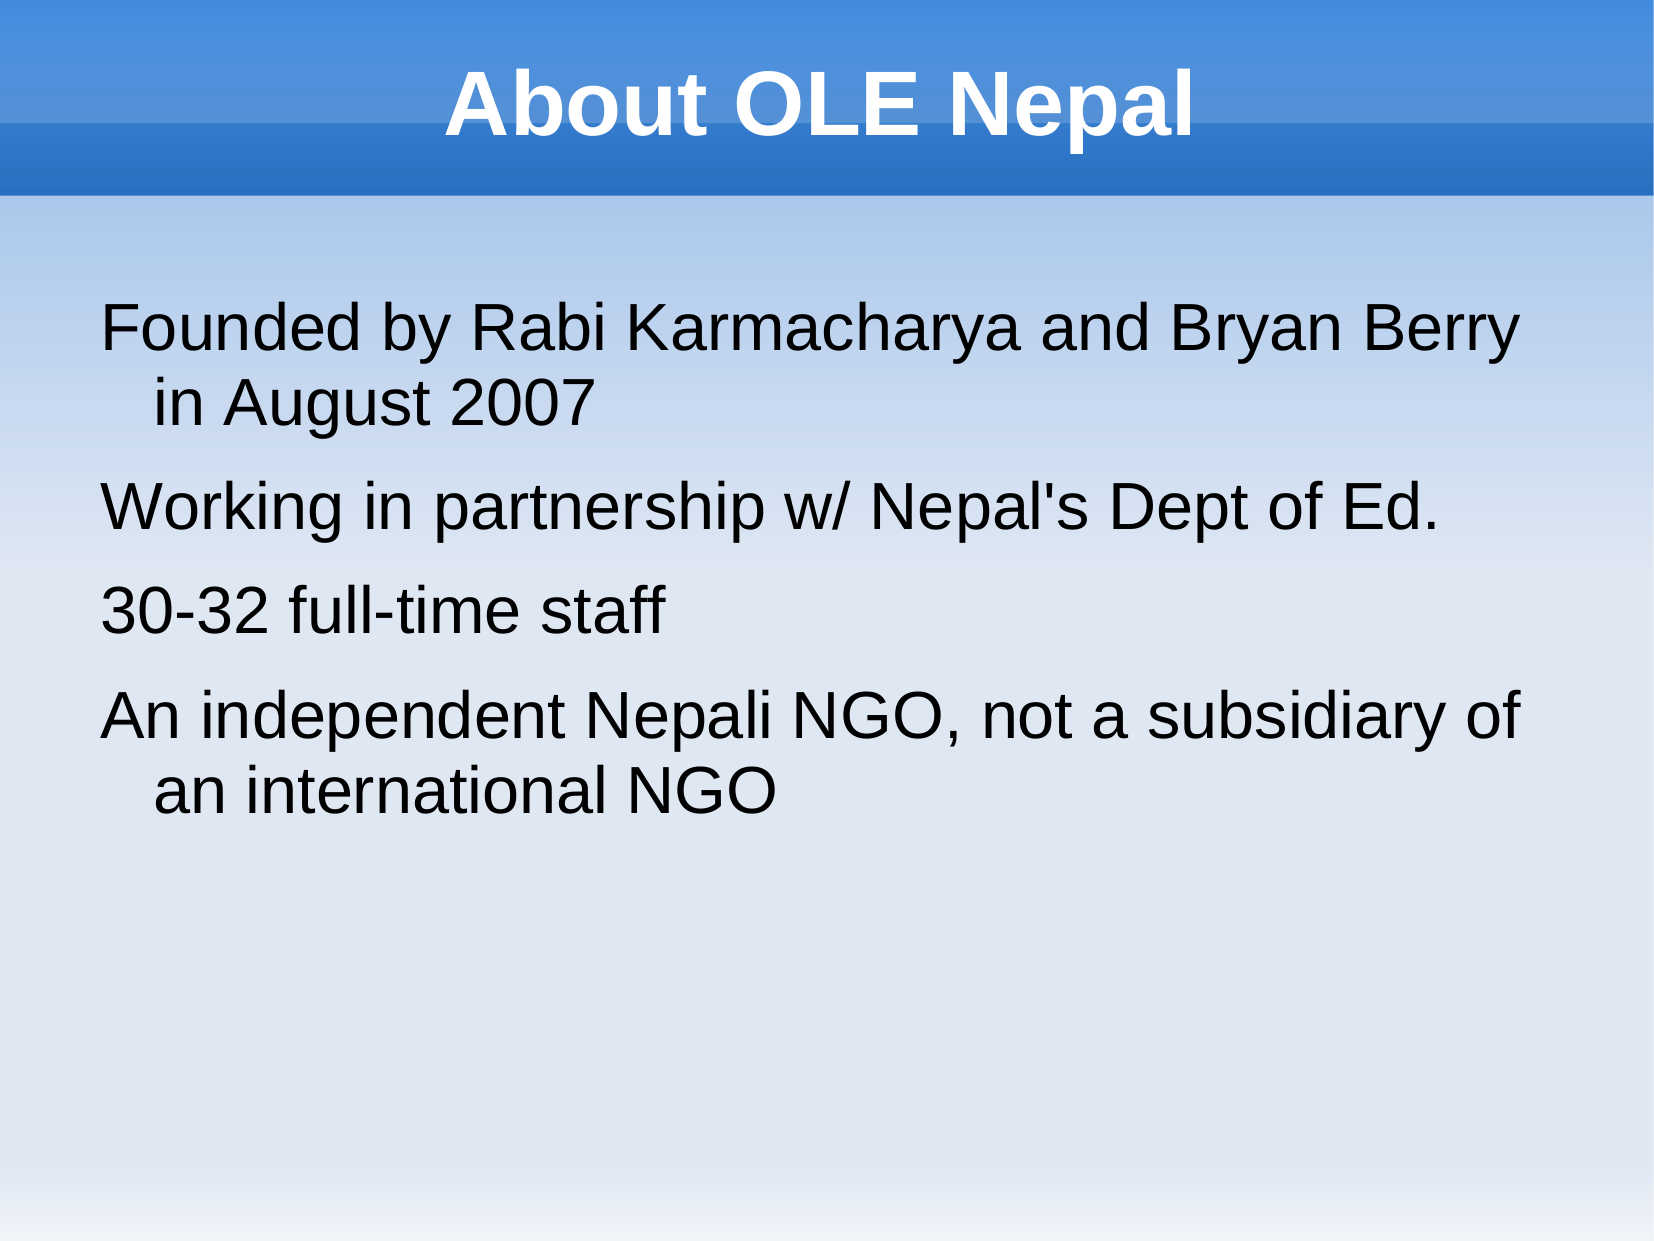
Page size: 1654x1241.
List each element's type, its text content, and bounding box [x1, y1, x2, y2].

title About OLE Nepal [76, 7, 1565, 200]
list Founded by Rabi Karmacharya and Bryan Berry in August 2007 Working in partnership w/ Nepal's Dept of Ed. 30-32 full-time staff An independent Nepali NGO, not a subsidiary of an international NGO [82, 290, 1571, 1094]
picture [0, 0, 1654, 1241]
